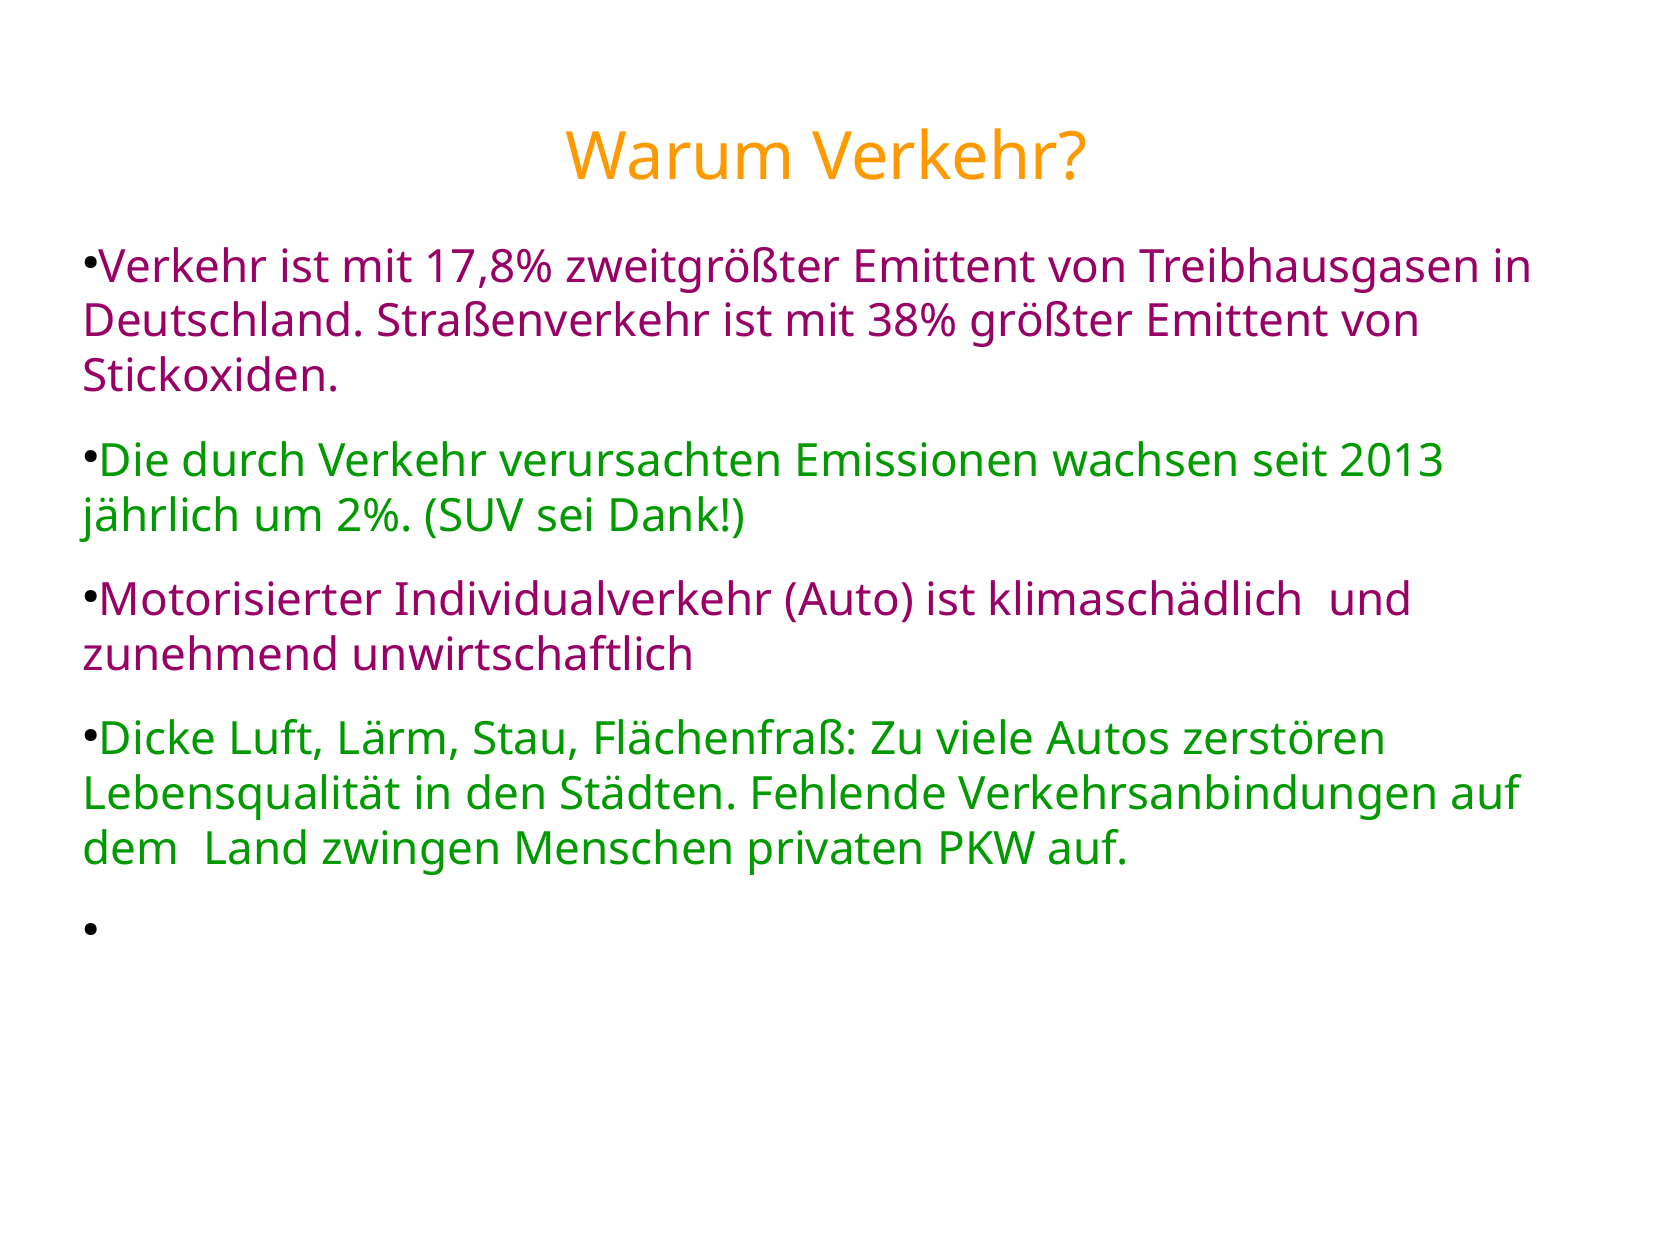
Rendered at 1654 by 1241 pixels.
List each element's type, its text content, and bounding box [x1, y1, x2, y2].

list Verkehr ist mit 17,8% zweitgrößter Emittent von Treibhausgasen in Deutschland. Straßenverkehr ist mit 38% größter Emittent von Stickoxiden. Die durch Verkehr verursachten Emissionen wachsen seit 2013 jährlich um 2%. (SUV sei Dank!) Motorisierter Individualverkehr (Auto) ist klimaschädlich und zunehmend unwirtschaftlich Dicke Luft, Lärm, Stau, Flächenfraß: Zu viele Autos zerstören Lebensqualität in den Städten. Fehlende Verkehrsanbindungen auf dem Land zwingen Menschen privaten PKW auf. [82, 236, 1571, 1145]
title Warum Verkehr? [82, 49, 1571, 236]
